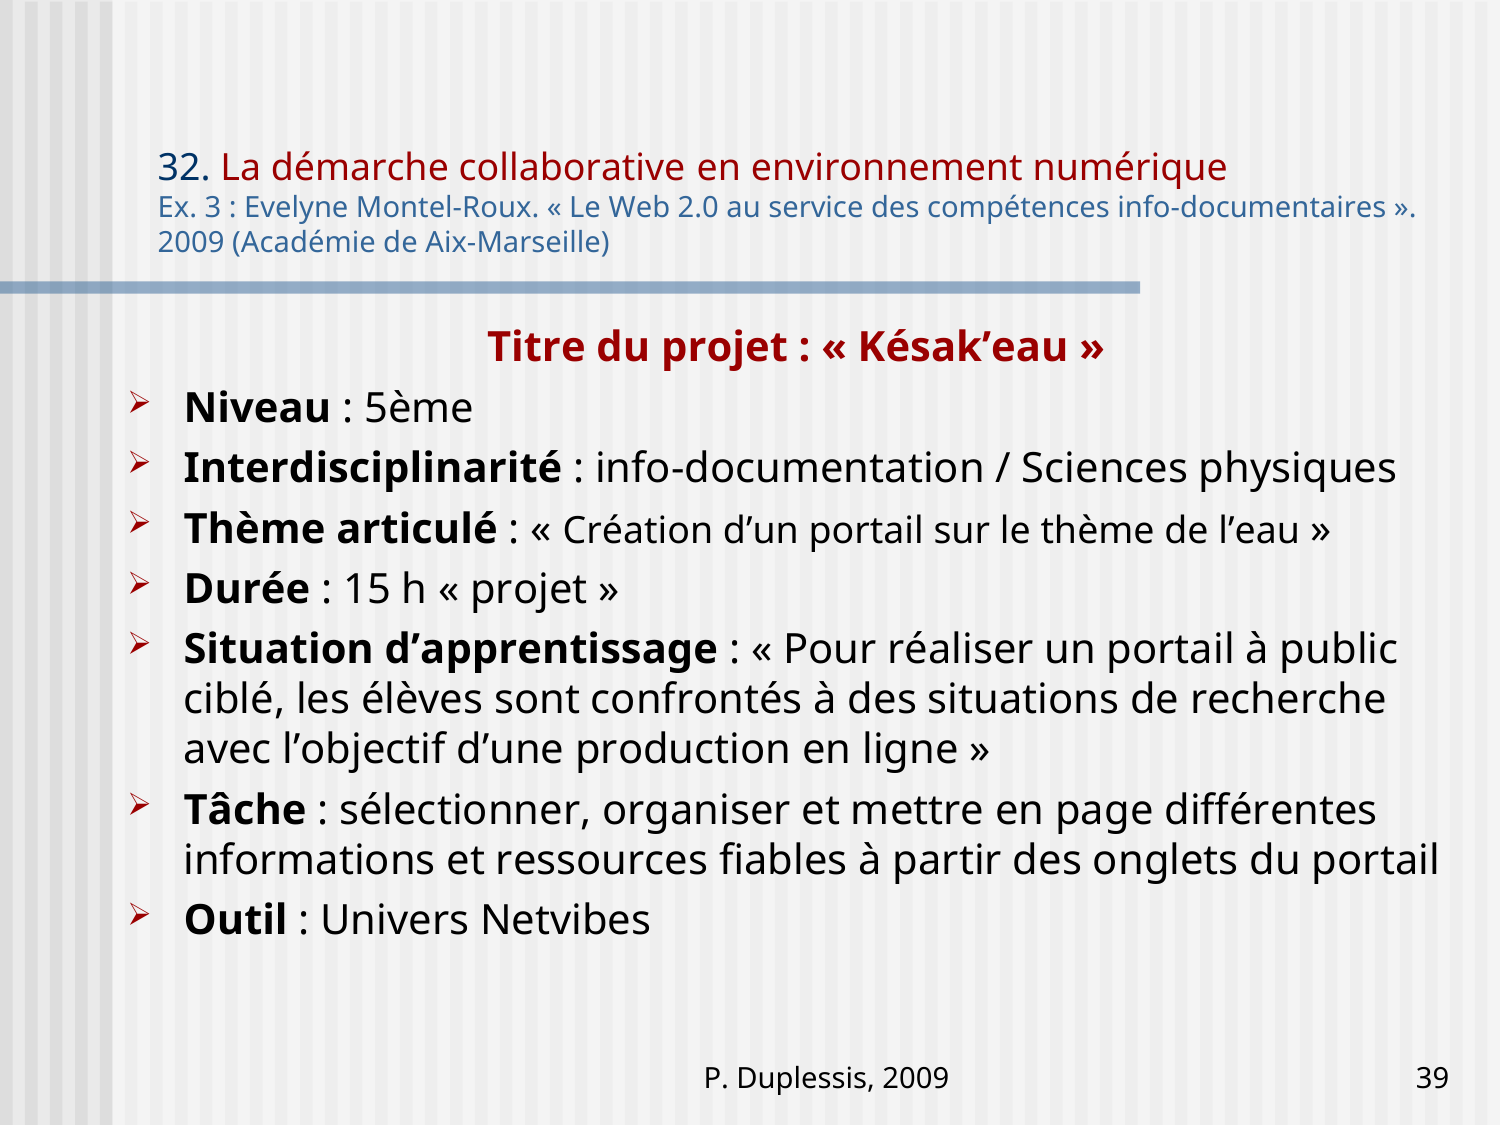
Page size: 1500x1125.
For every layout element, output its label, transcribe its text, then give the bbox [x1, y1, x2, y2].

list Titre du projet : « Késak’eau » Niveau : 5ème Interdisciplinarité : info-documentation / Sciences physiques Thème articulé : « Création d’un portail sur le thème de l’eau » Durée : 15 h « projet » Situation d’apprentissage : « Pour réaliser un portail à public ciblé, les élèves sont confrontés à des situations de recherche avec l’objectif d’une production en ligne » Tâche : sélectionner, organiser et mettre en page différentes informations et ressources fiables à partir des onglets du portail Outil : Univers Netvibes [112, 312, 1481, 1012]
title 32. La démarche collaborative en environnement numérique Ex. 3 : Evelyne Montel-Roux. « Le Web 2.0 au service des compétences info-documentaires ». 2009 (Académie de Aix-Marseille) [142, 131, 1482, 267]
